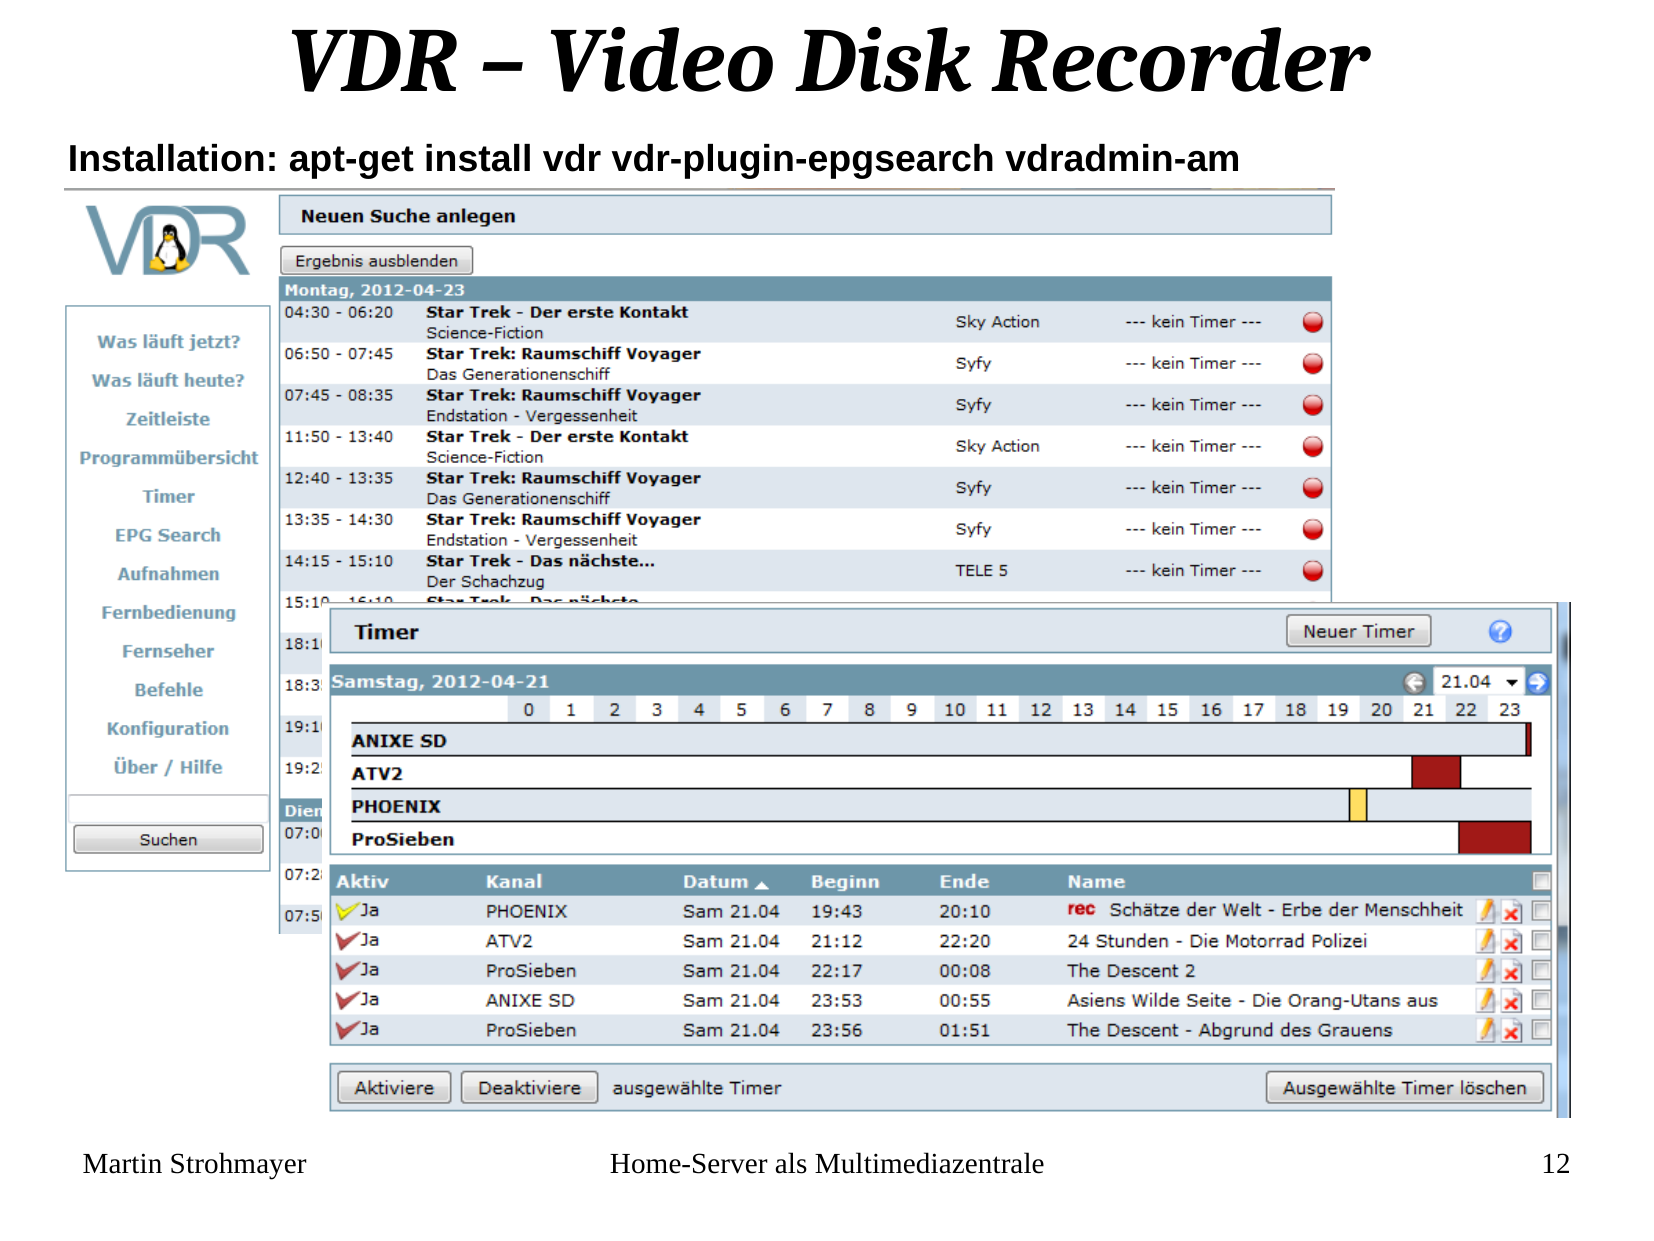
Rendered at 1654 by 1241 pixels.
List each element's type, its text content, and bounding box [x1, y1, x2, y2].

picture [64, 188, 1571, 1118]
text_box Installation: apt-get install vdr vdr-plugin-epgsearch vdradmin-am [53, 129, 1501, 187]
title VDR – Video Disk Recorder [3, 7, 1654, 115]
